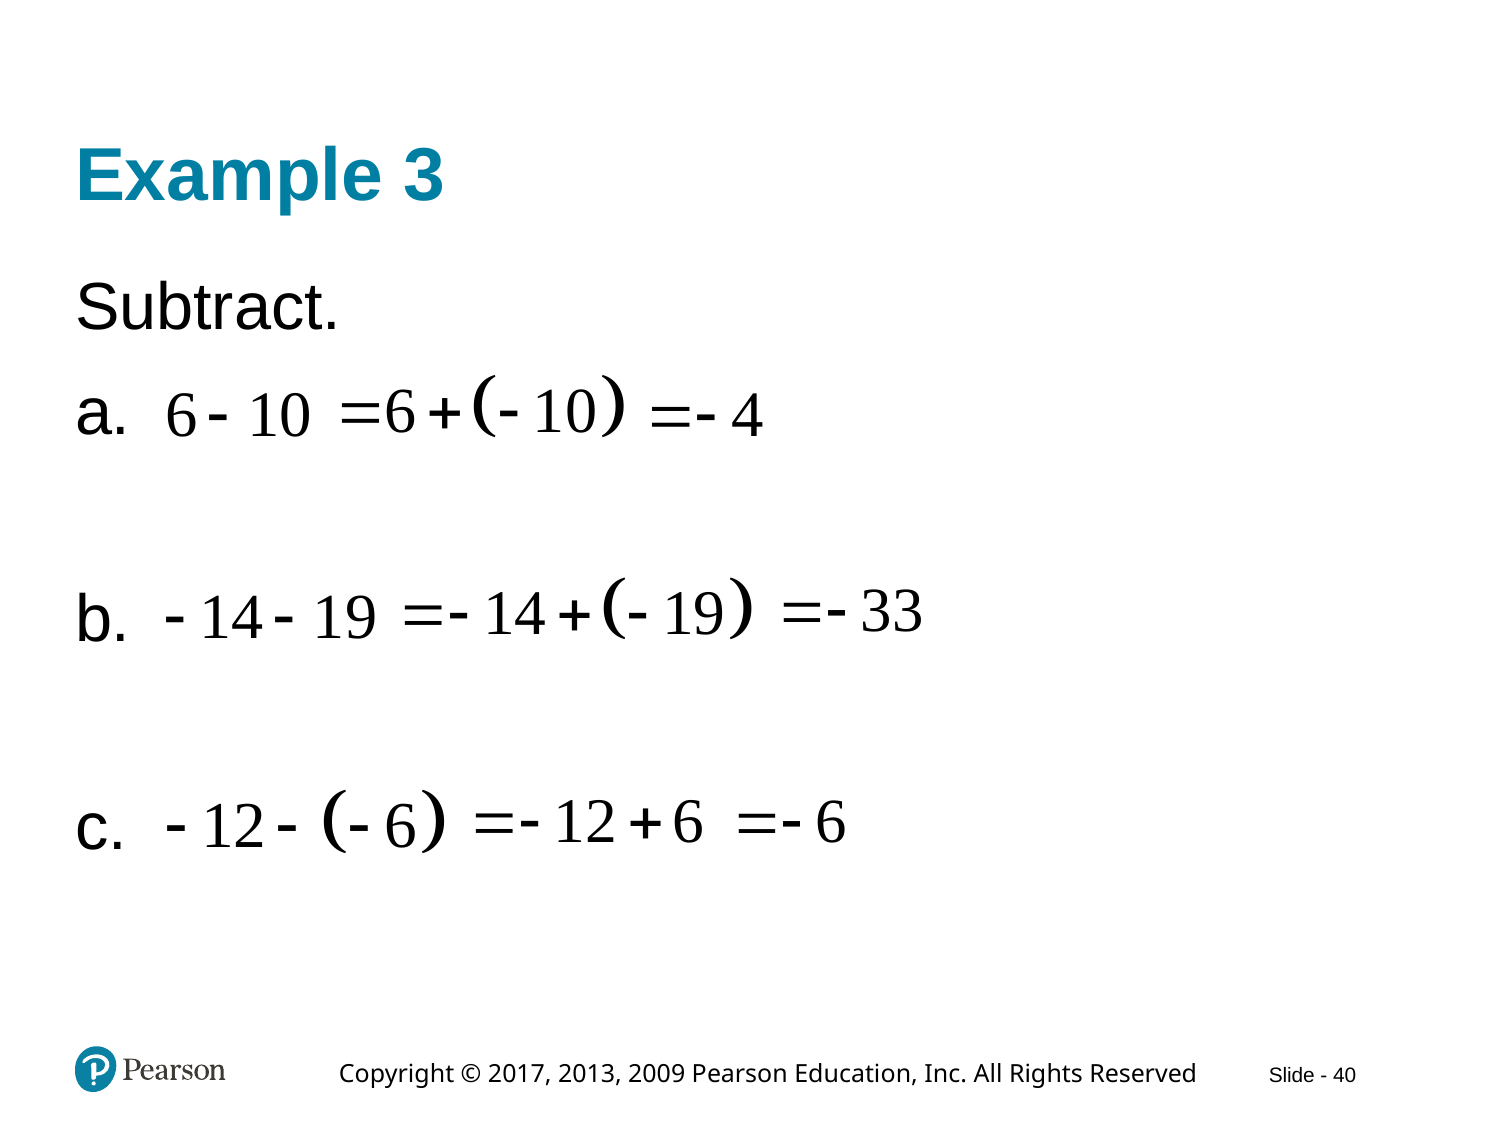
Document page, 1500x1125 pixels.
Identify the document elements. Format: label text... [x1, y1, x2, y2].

chart [640, 385, 768, 442]
list Subtract. [75, 262, 350, 338]
chart [394, 573, 755, 664]
chart [465, 792, 709, 851]
list b. [75, 574, 141, 638]
chart [331, 370, 625, 462]
chart [773, 581, 925, 640]
list a. [75, 367, 142, 443]
chart [160, 785, 445, 878]
chart [160, 588, 380, 648]
title Example 3 [75, 35, 1425, 216]
list c. [75, 783, 141, 863]
chart [727, 792, 851, 851]
chart [161, 385, 316, 445]
